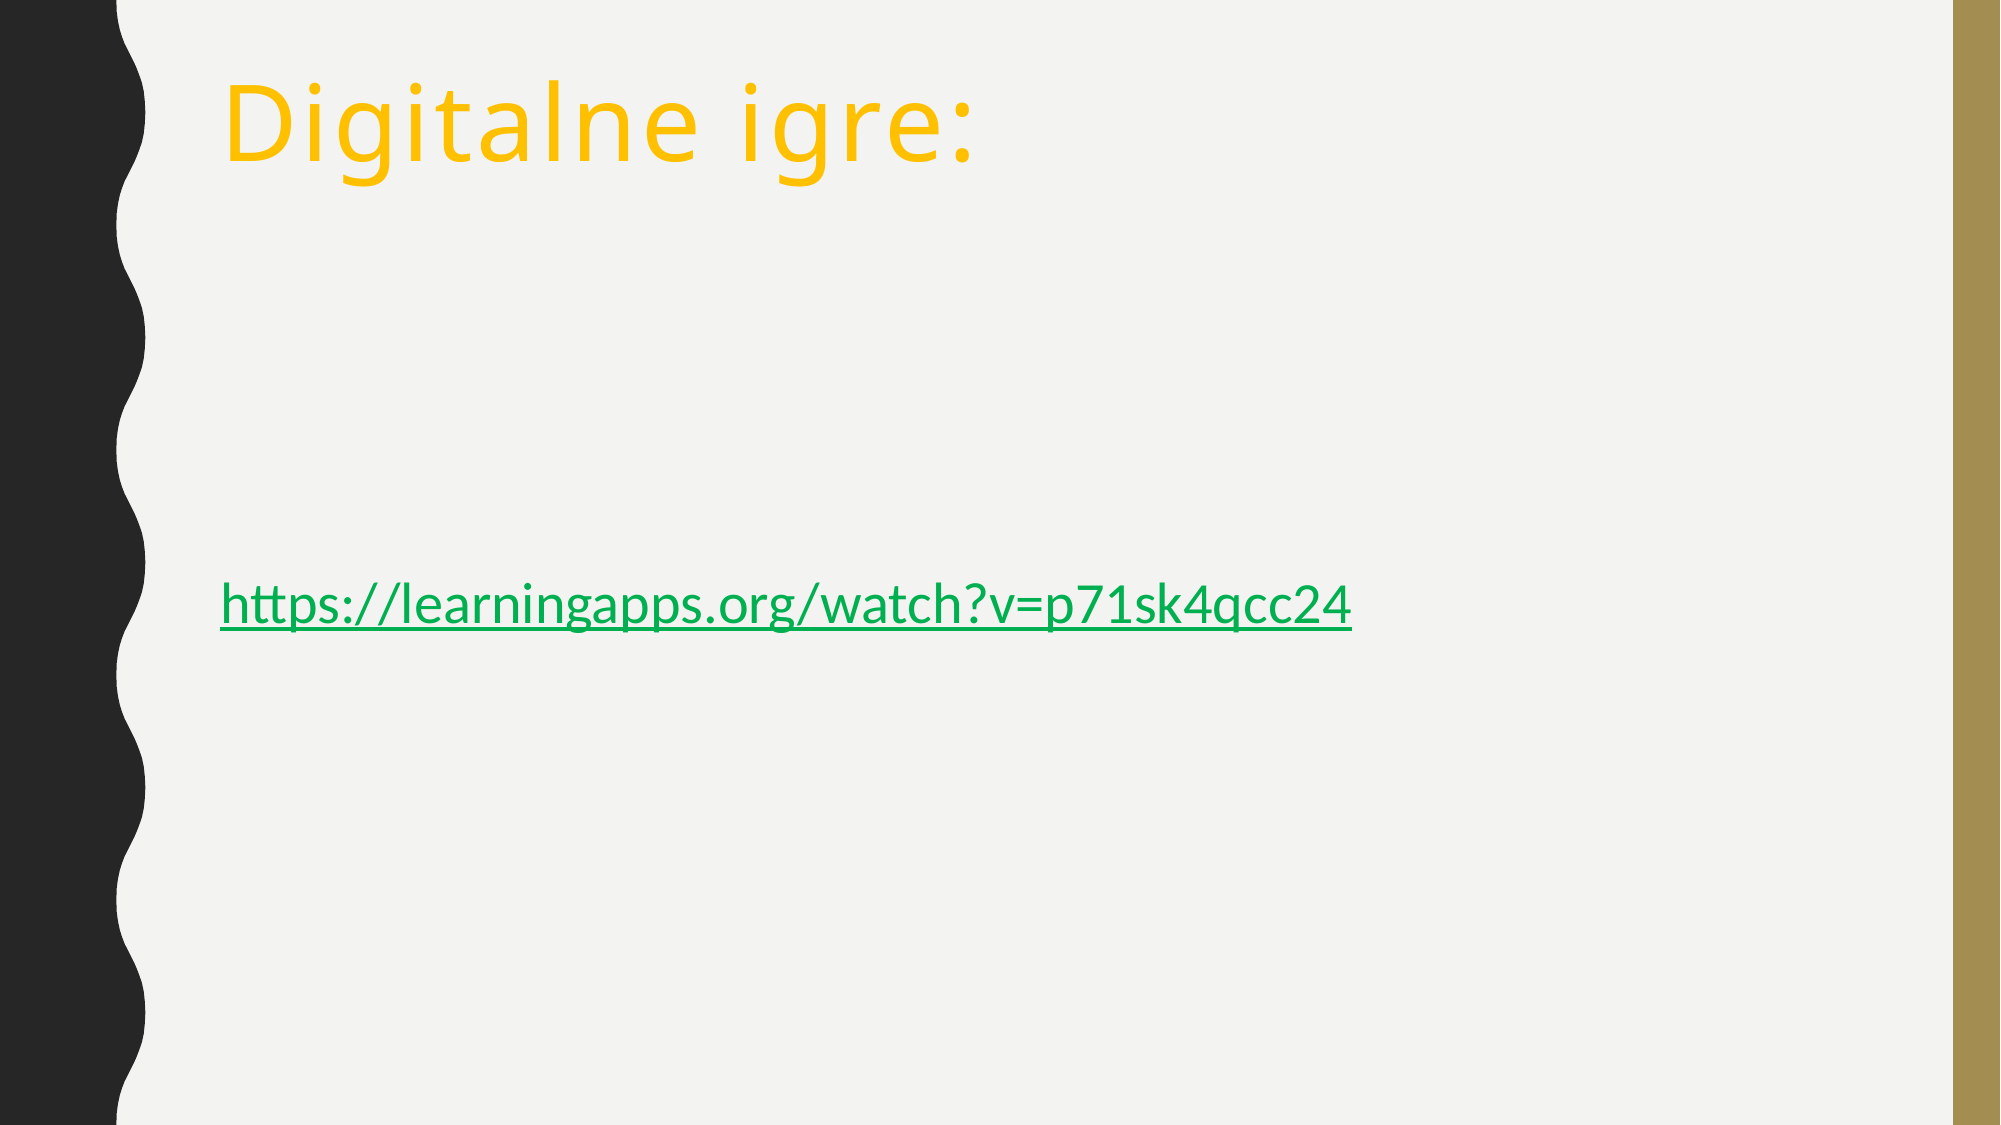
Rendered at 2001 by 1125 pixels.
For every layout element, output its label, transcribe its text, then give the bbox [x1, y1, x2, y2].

title Digitalne igre: [205, 62, 1876, 308]
list https://learningapps.org/watch?v=p71sk4qcc24 [205, 375, 1876, 965]
